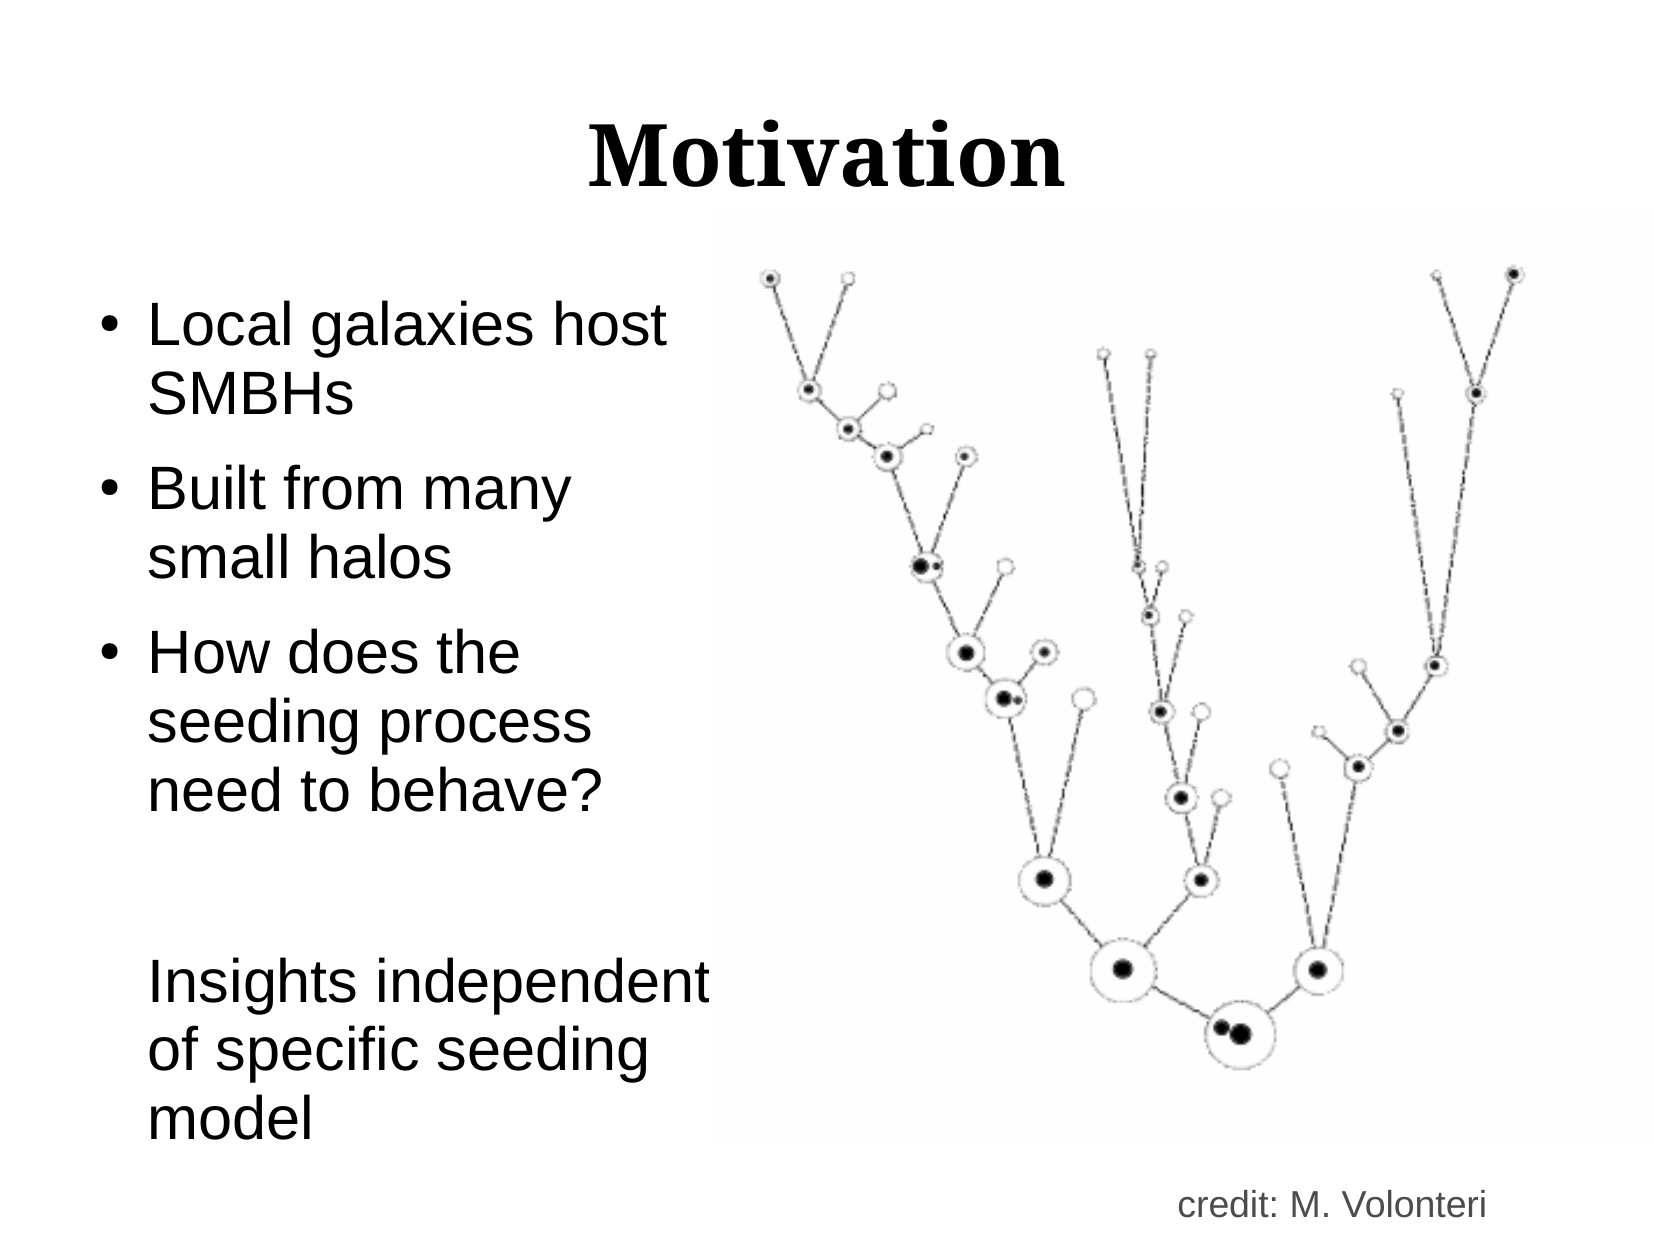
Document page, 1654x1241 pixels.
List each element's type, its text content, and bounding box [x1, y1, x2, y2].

title Motivation [82, 49, 1571, 257]
list Local galaxies host SMBHs Built from many small halos How does the seeding process need to behave? Insights independent of specific seeding model [82, 290, 713, 1163]
text_box credit: M. Volonteri [1162, 1176, 1613, 1241]
picture [709, 205, 1654, 1143]
